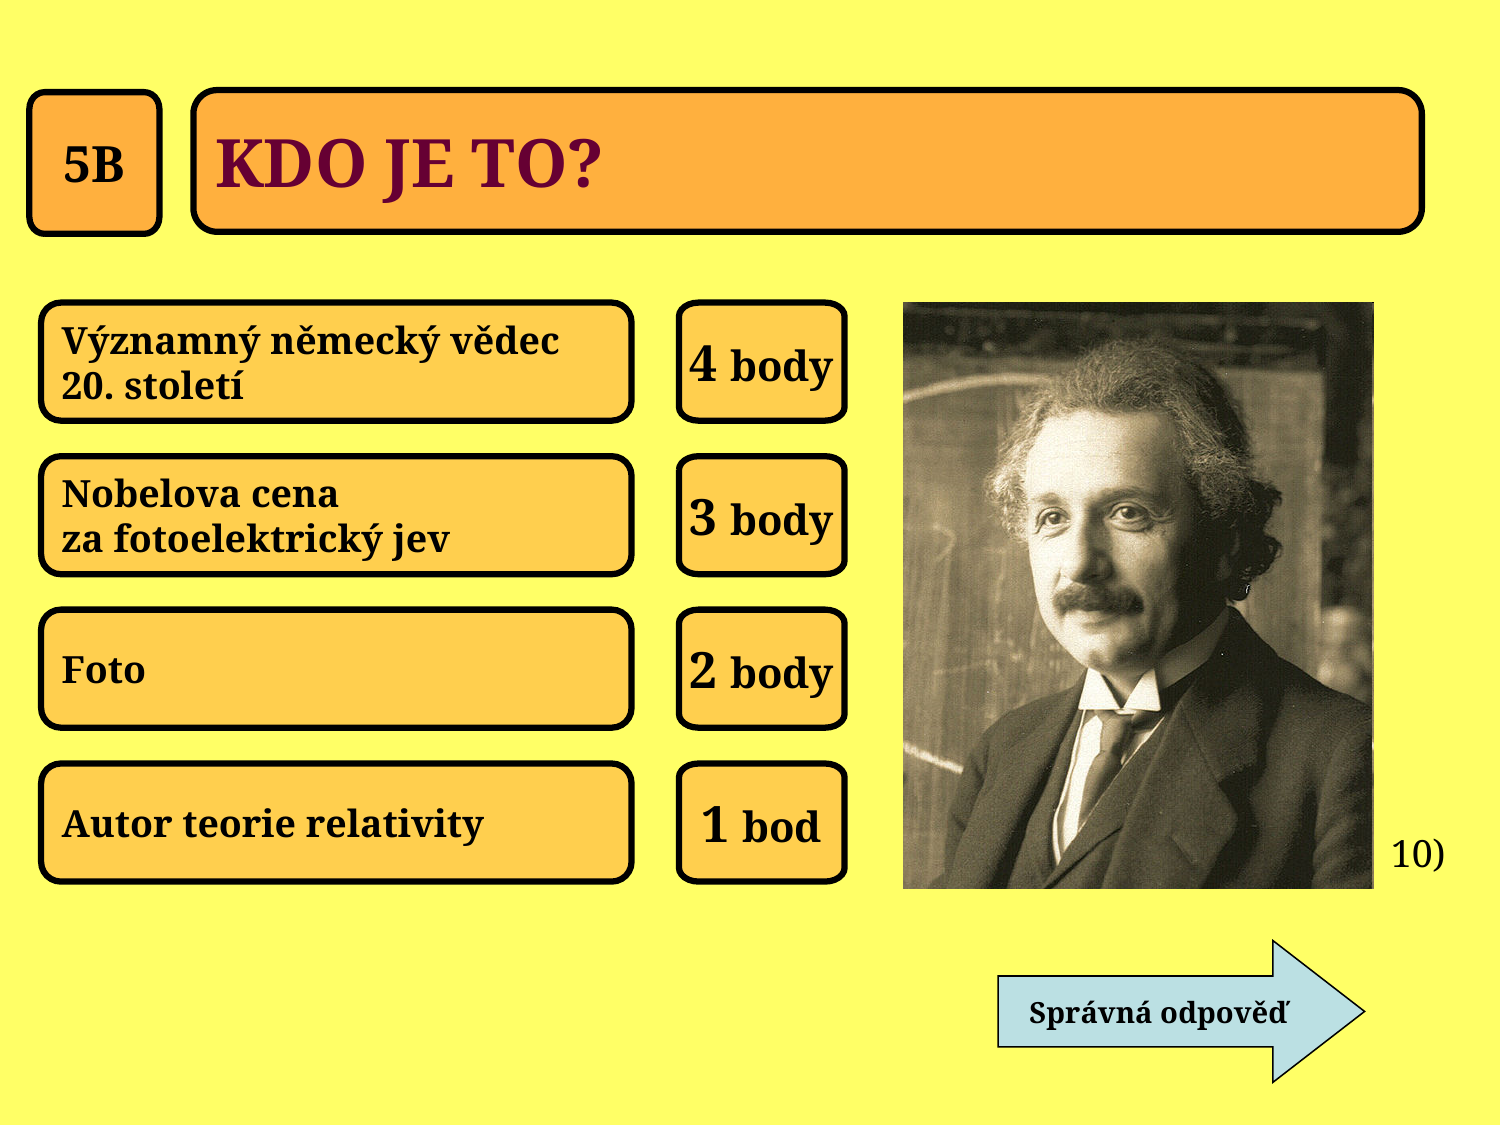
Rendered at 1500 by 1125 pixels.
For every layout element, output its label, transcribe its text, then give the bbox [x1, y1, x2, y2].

text_box Správná odpověď [998, 940, 1365, 1083]
text_box 4 body [38, 300, 634, 423]
text_box 4 body [191, 87, 1425, 234]
text_box 4 body [678, 302, 845, 421]
text_box 2 body [678, 609, 845, 728]
picture [903, 302, 1374, 889]
text_box Významný německý vědec 20. století [41, 302, 632, 421]
text_box Nobelova cena za fotoelektrický jev [41, 456, 632, 575]
text_box 3 body [678, 456, 845, 575]
text_box Foto [41, 609, 632, 728]
text_box KDO JE TO? [193, 90, 1422, 232]
text_box 4 body [38, 454, 634, 577]
text_box 4 body [38, 761, 634, 884]
text_box 4 body [38, 607, 634, 730]
text_box 1 bod [678, 763, 845, 882]
text_box Autor teorie relativity [41, 763, 632, 882]
text_box 5B [29, 92, 160, 234]
text_box 10) [1375, 822, 1471, 883]
text_box 4 body [27, 89, 162, 236]
